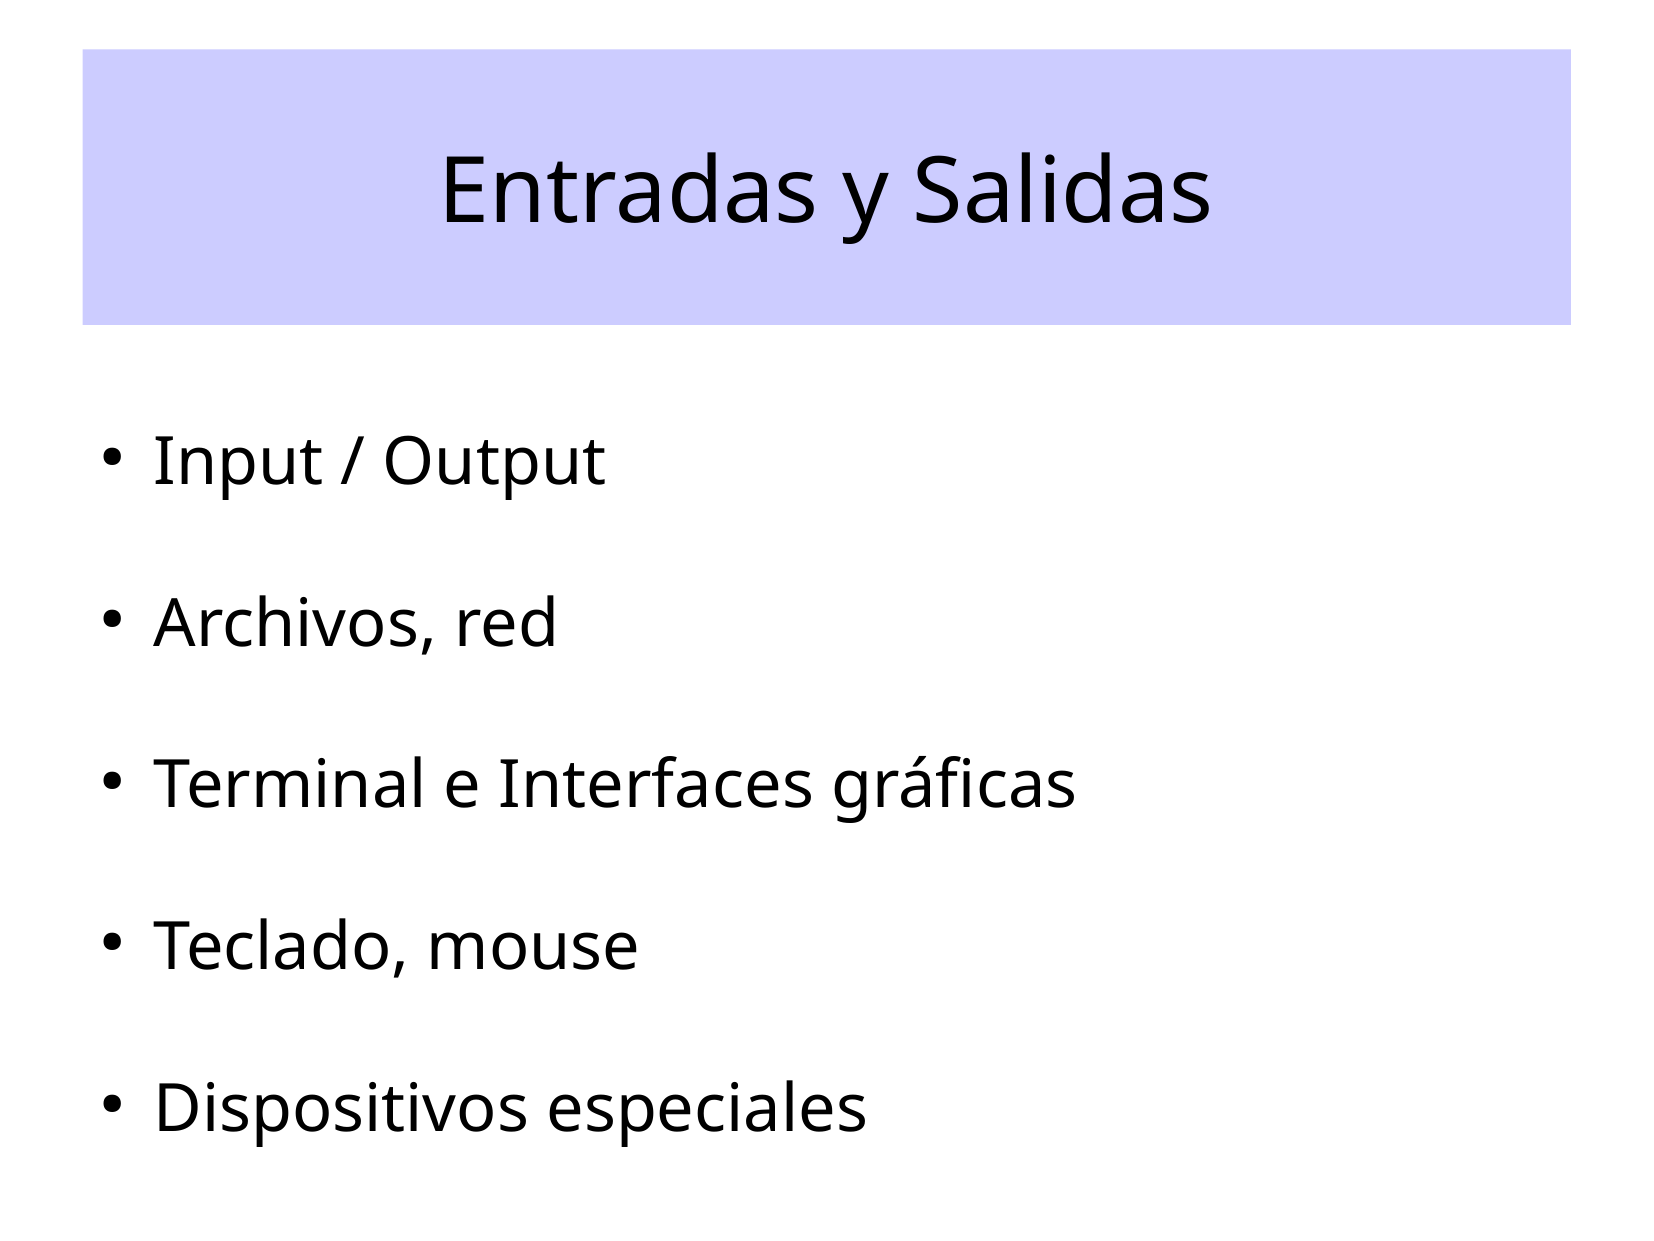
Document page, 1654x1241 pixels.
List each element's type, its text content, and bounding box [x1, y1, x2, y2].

list Input / Output Archivos, red Terminal e Interfaces gráficas Teclado, mouse Dispositivos especiales [82, 413, 1571, 1109]
title Entradas y Salidas [82, 56, 1571, 318]
